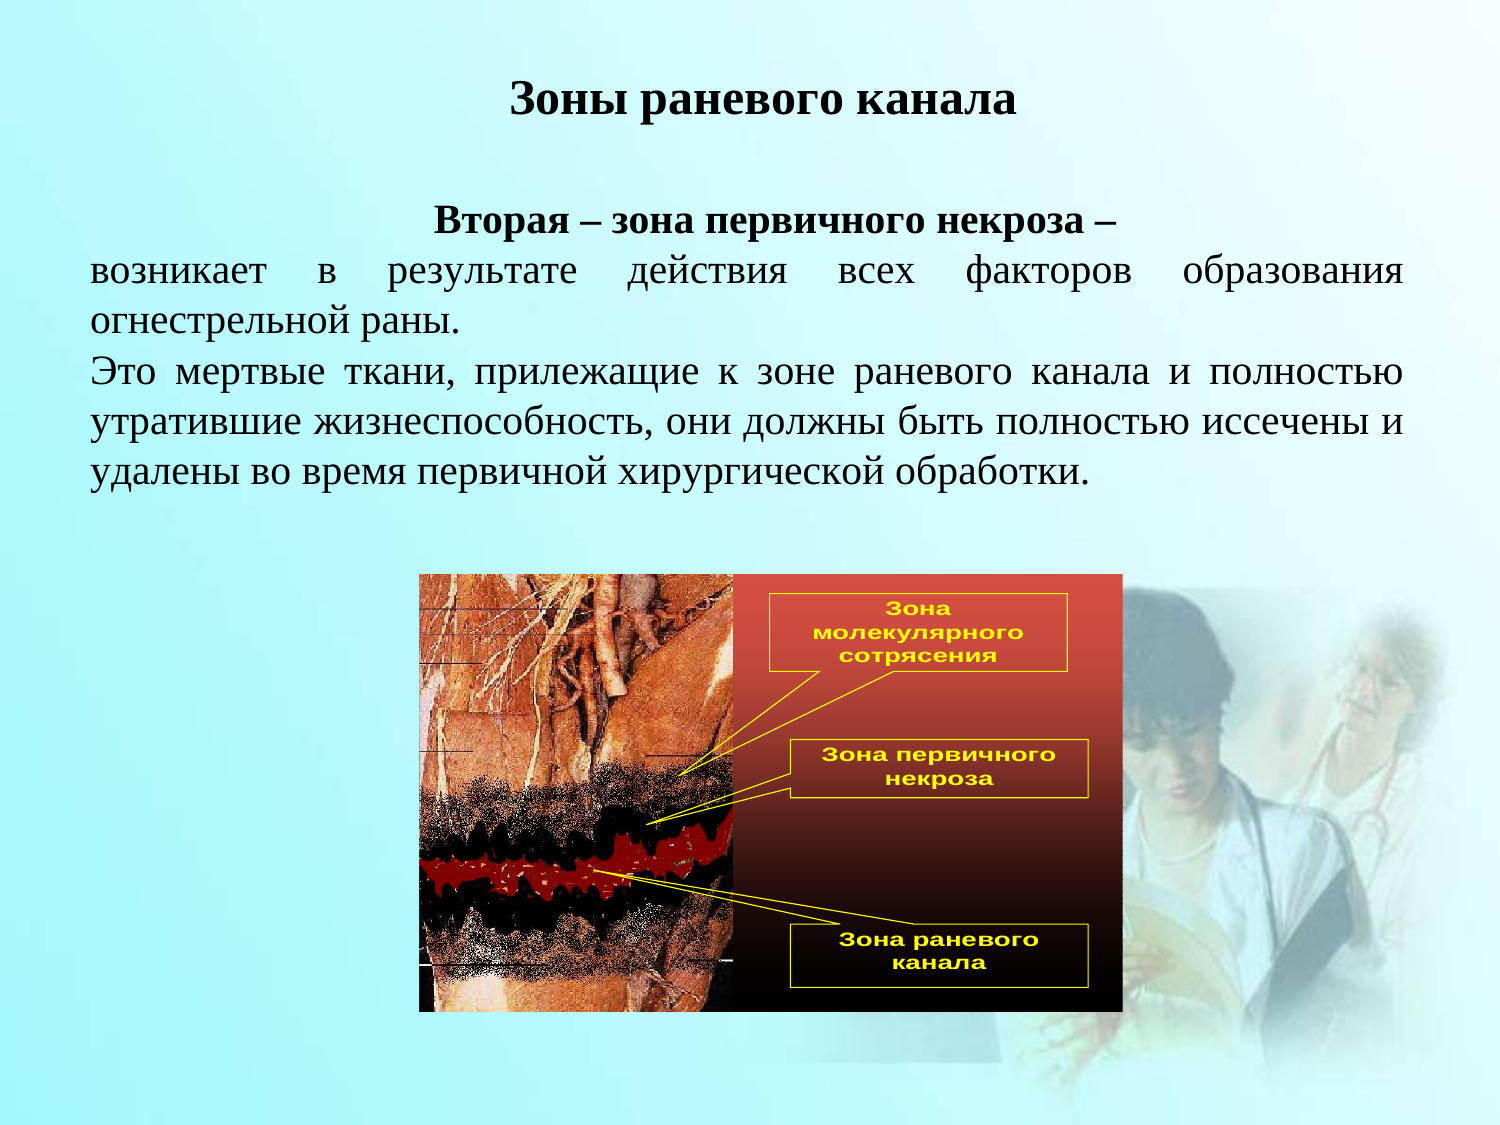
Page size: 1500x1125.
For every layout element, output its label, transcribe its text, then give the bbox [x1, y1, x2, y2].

list Вторая – зона первичного некроза – возникает в результате действия всех факторов образования огнестрельной раны. Это мертвые ткани, прилежащие к зоне раневого канала и полностью утратившие жизнеспособность, они должны быть полностью иссечены и удалены во время первичной хирургической обработки. [75, 184, 1426, 532]
title Зоны раневого канала [88, 42, 1439, 147]
picture [419, 574, 1123, 1012]
